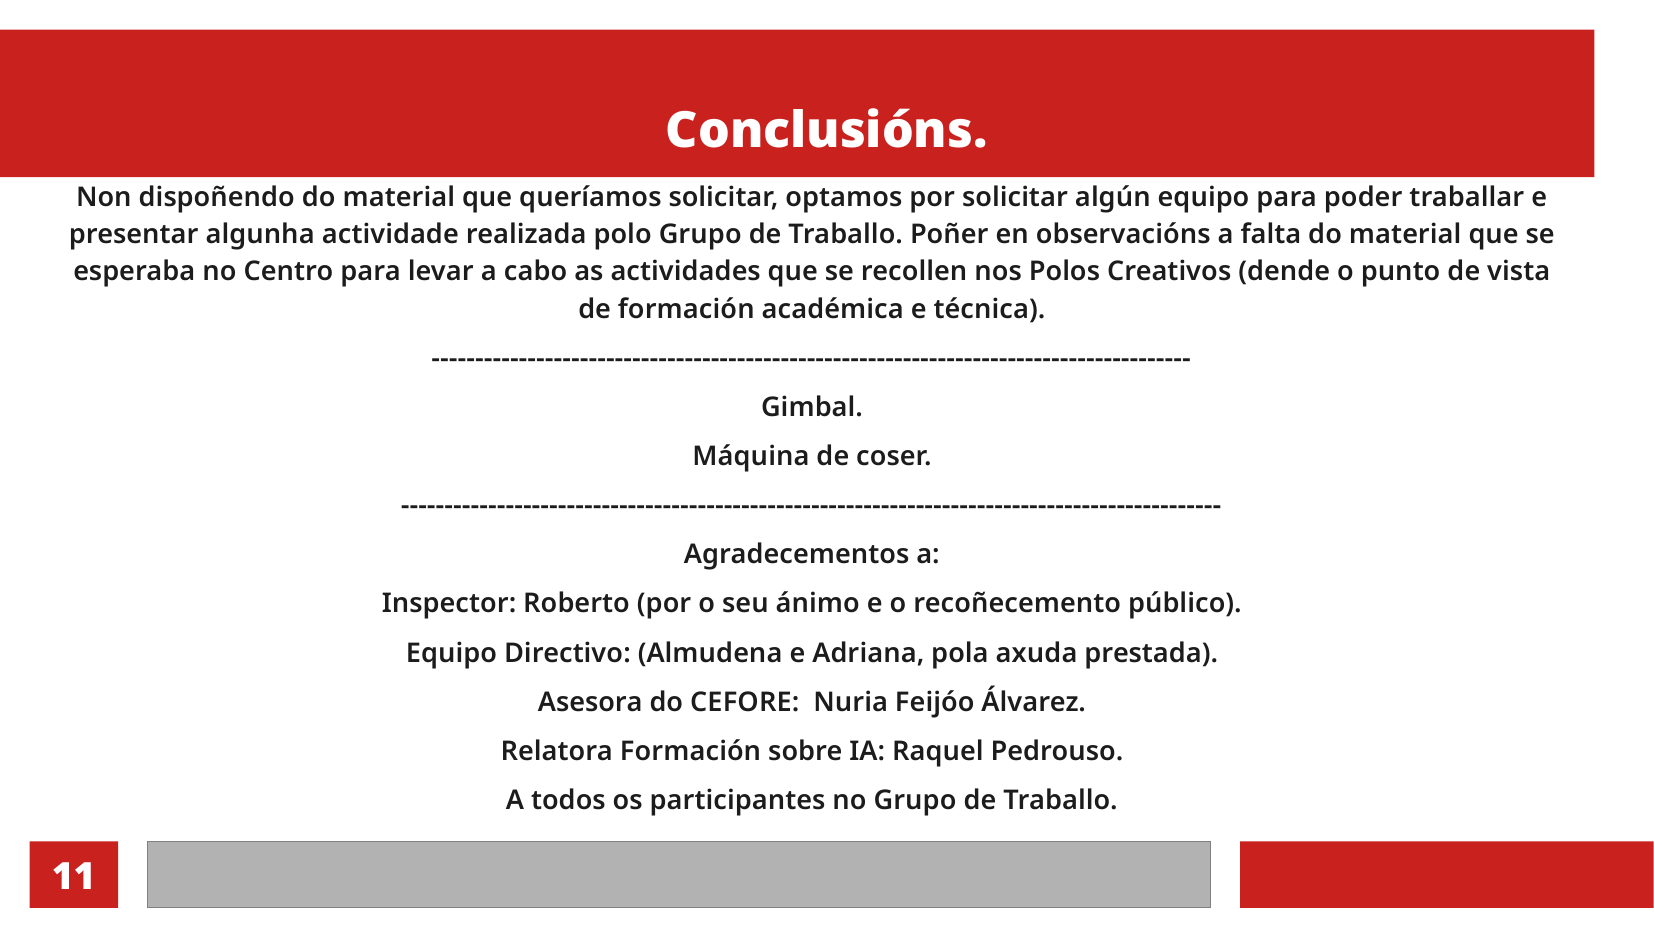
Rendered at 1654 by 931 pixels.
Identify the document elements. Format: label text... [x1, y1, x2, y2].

list Non dispoñendo do material que queríamos solicitar, optamos por solicitar algún equipo para poder traballar e presentar algunha actividade realizada polo Grupo de Traballo. Poñer en observacións a falta do material que se esperaba no Centro para levar a cabo as actividades que se recollen nos Polos Creativos (dende o punto de vista de formación académica e técnica). --------------------------------------------------------------------------------------- Gimbal. Máquina de coser. ---------------------------------------------------------------------------------------------- Agradecementos a: Inspector: Roberto (por o seu ánimo e o recoñecemento público). Equipo Directivo: (Almudena e Adriana, pola axuda prestada). Asesora do CEFORE: Nuria Feijóo Álvarez. Relatora Formación sobre IA: Raquel Pedrouso. A todos os participantes no Grupo de Traballo. [59, 177, 1565, 827]
title Conclusións. [59, 44, 1595, 163]
